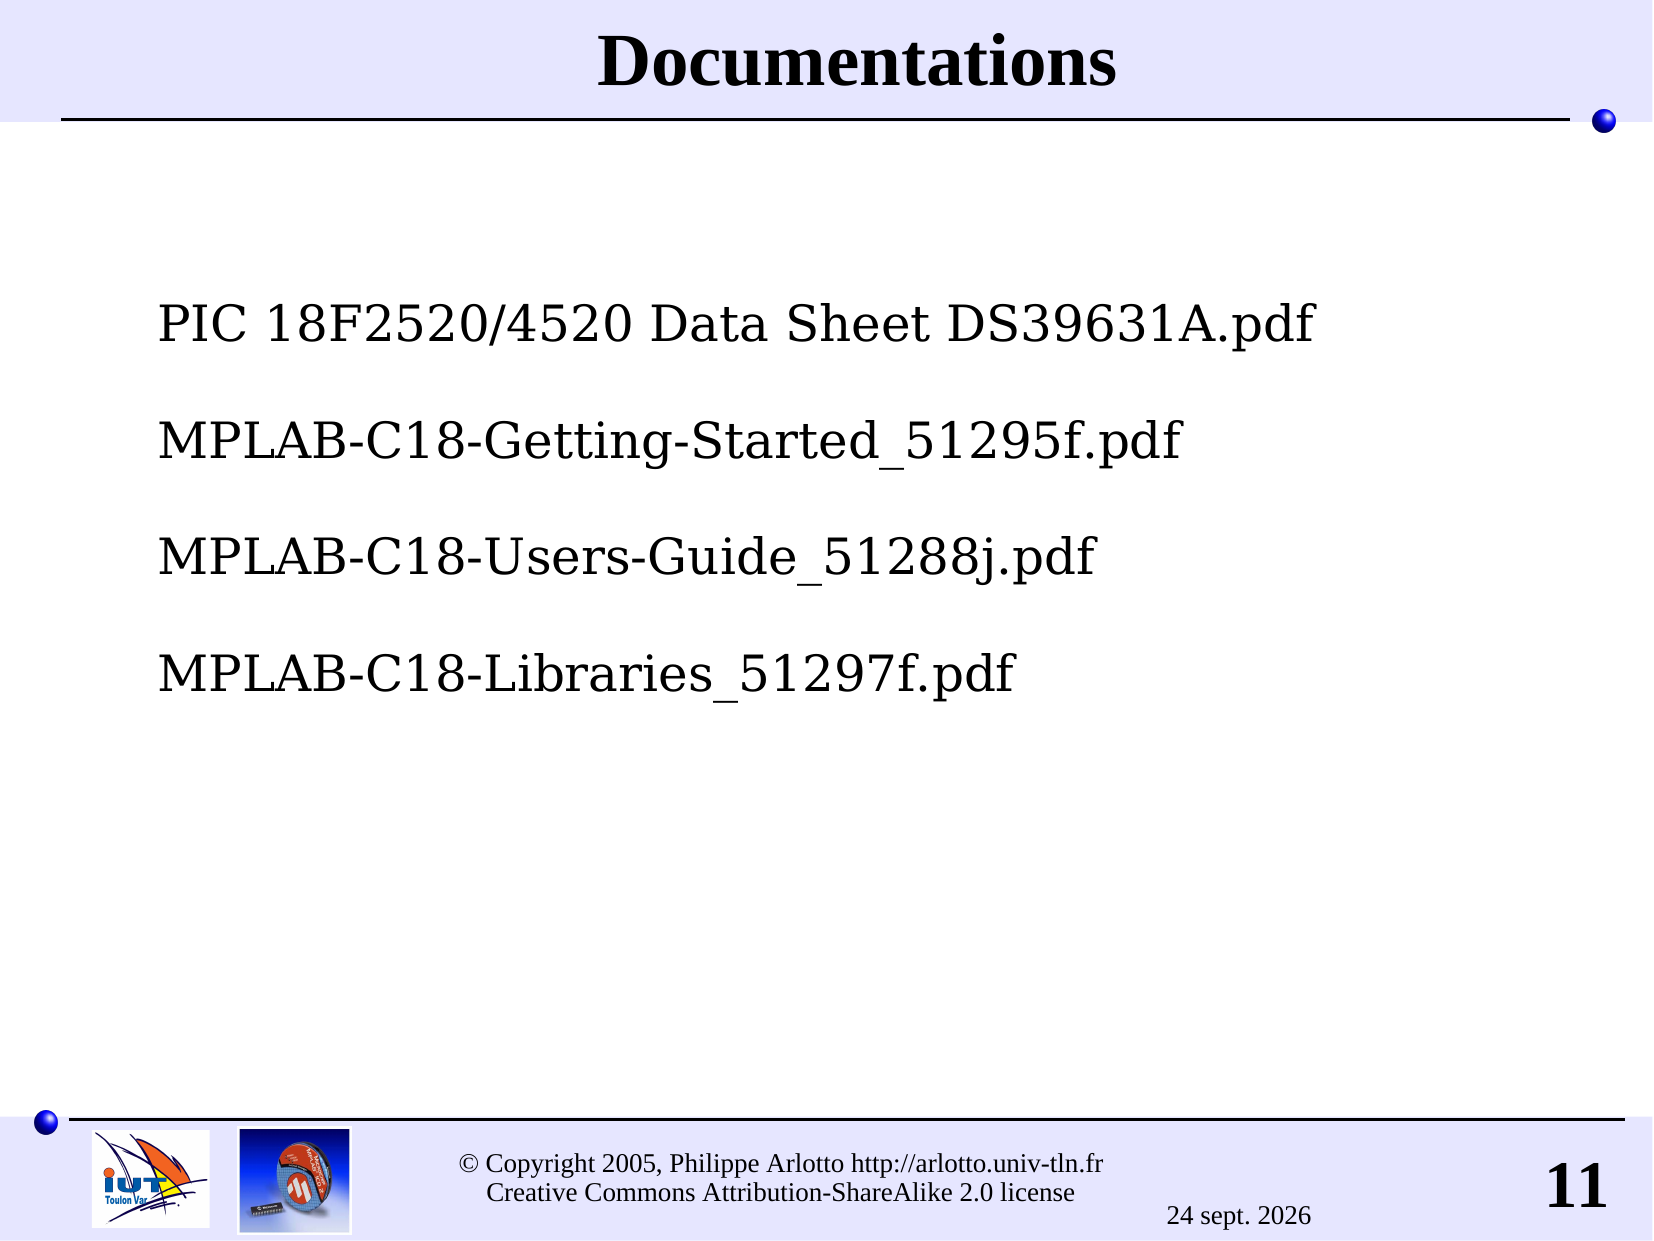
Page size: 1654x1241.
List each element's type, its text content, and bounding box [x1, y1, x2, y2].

text_box PIC 18F2520/4520 Data Sheet DS39631A.pdf MPLAB-C18-Getting-Started_51295f.pdf MPLAB-C18-Users-Guide_51288j.pdf MPLAB-C18-Libraries_51297f.pdf [157, 295, 1447, 768]
picture [237, 1126, 352, 1235]
title Documentations [95, 11, 1585, 110]
